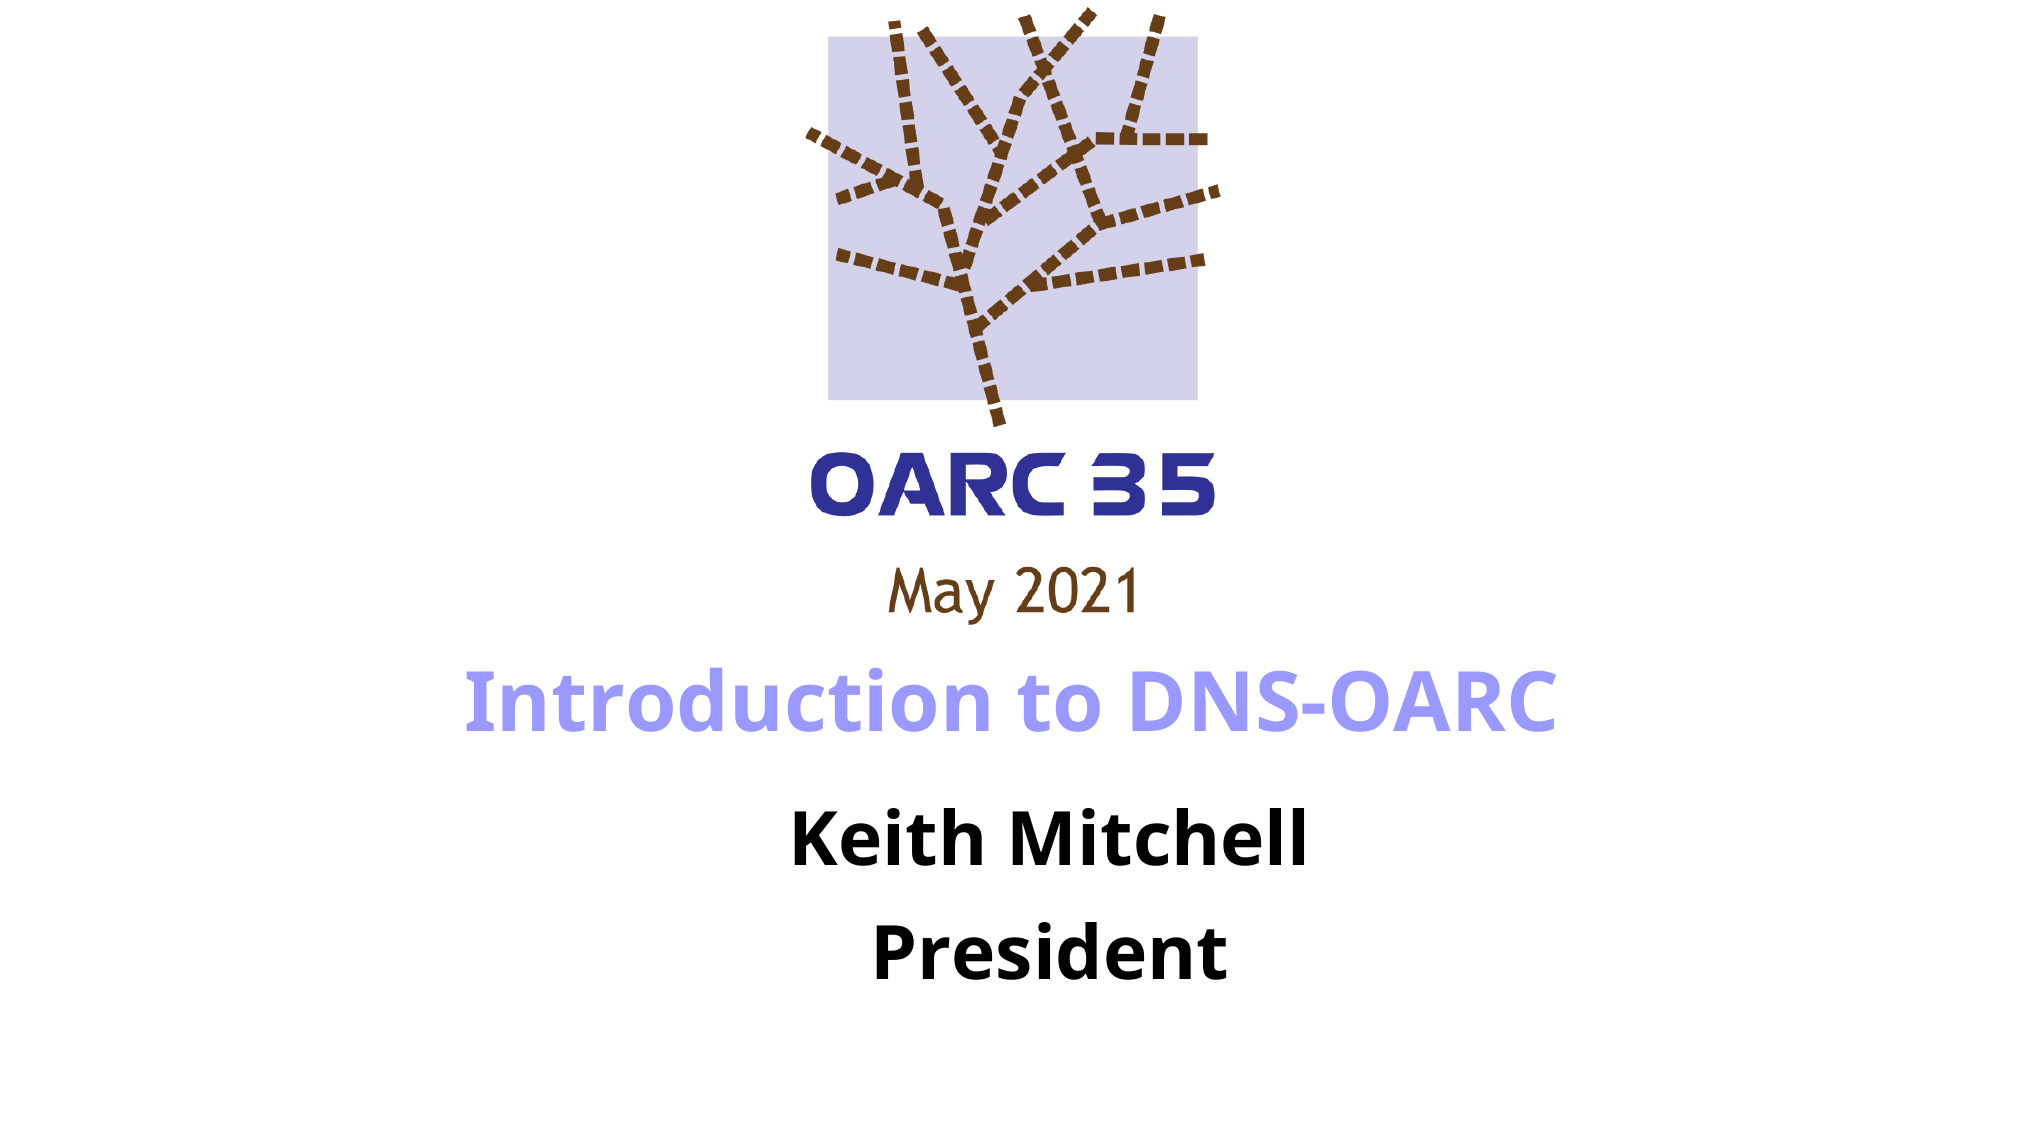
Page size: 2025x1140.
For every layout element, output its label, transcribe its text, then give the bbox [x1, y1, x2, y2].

title Introduction to DNS-OARC [151, 623, 1874, 774]
picture [787, 7, 1238, 625]
subtitle Keith Mitchell President [303, 737, 1722, 1140]
